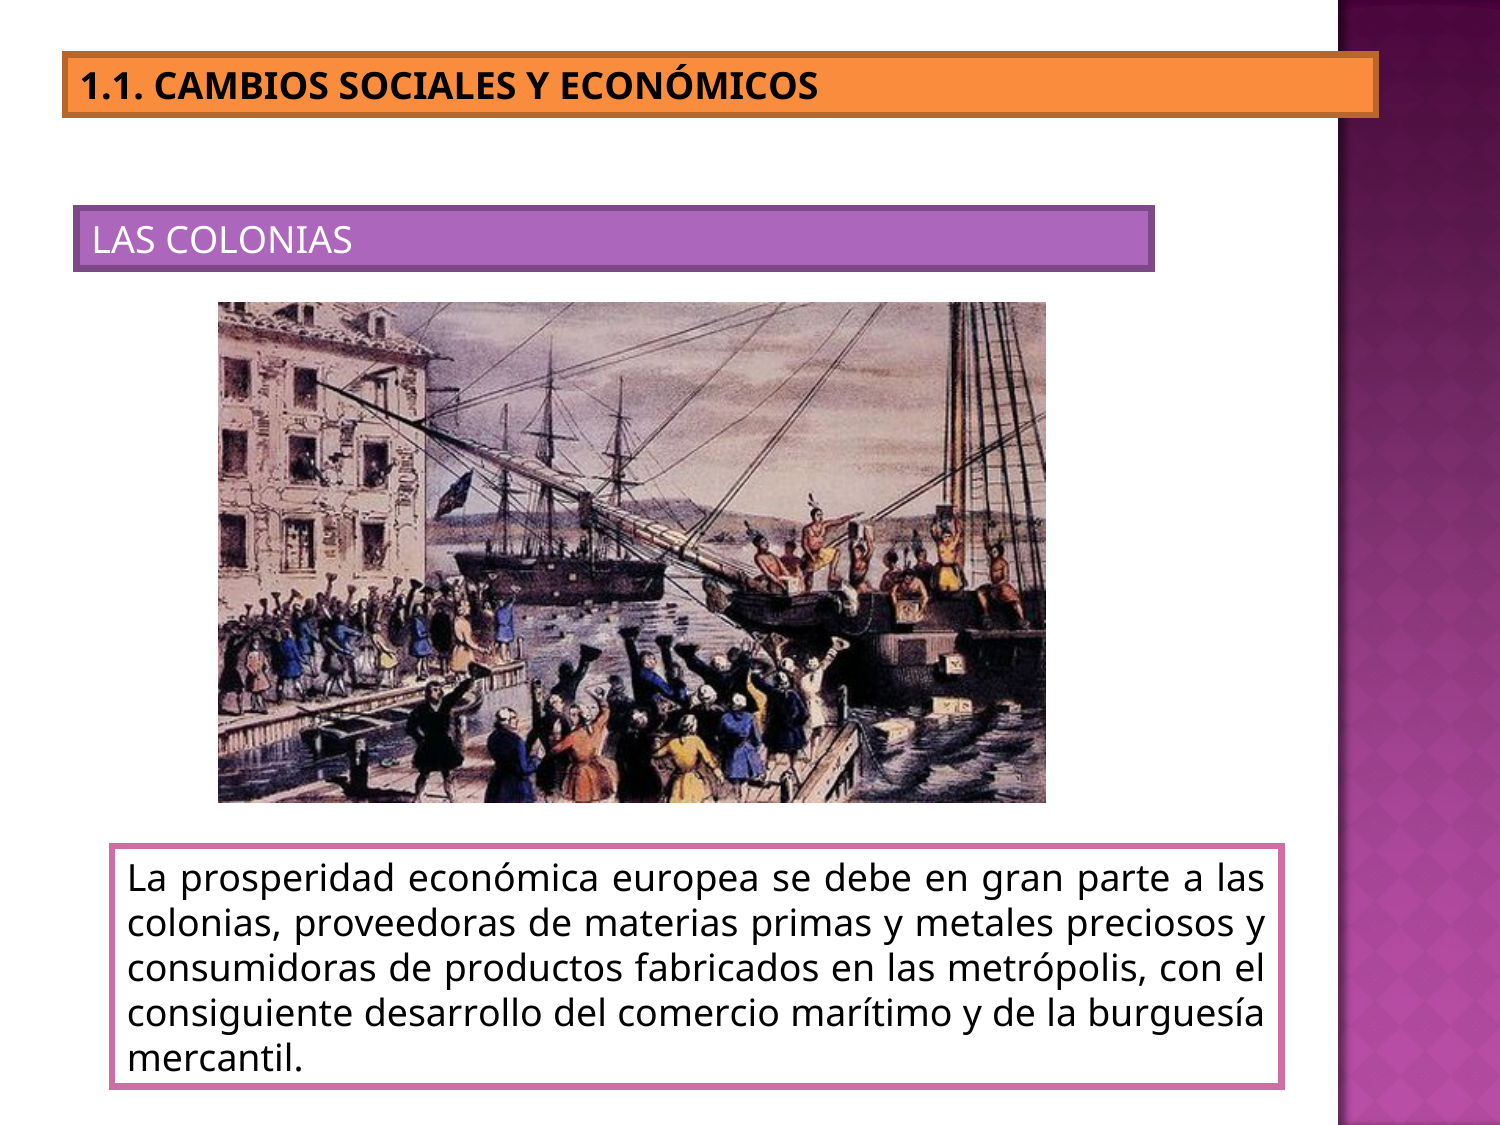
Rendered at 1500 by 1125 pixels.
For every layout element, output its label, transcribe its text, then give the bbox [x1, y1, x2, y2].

text_box LAS COLONIAS [76, 207, 1152, 269]
picture [1337, 0, 1500, 1125]
text_box 1.1. CAMBIOS SOCIALES Y ECONÓMICOS [64, 54, 1377, 116]
picture [218, 302, 1046, 803]
text_box La prosperidad económica europea se debe en gran parte a las colonias, proveedoras de materias primas y metales preciosos y consumidoras de productos fabricados en las metrópolis, con el consiguiente desarrollo del comercio marítimo y de la burguesía mercantil. [112, 846, 1282, 1087]
